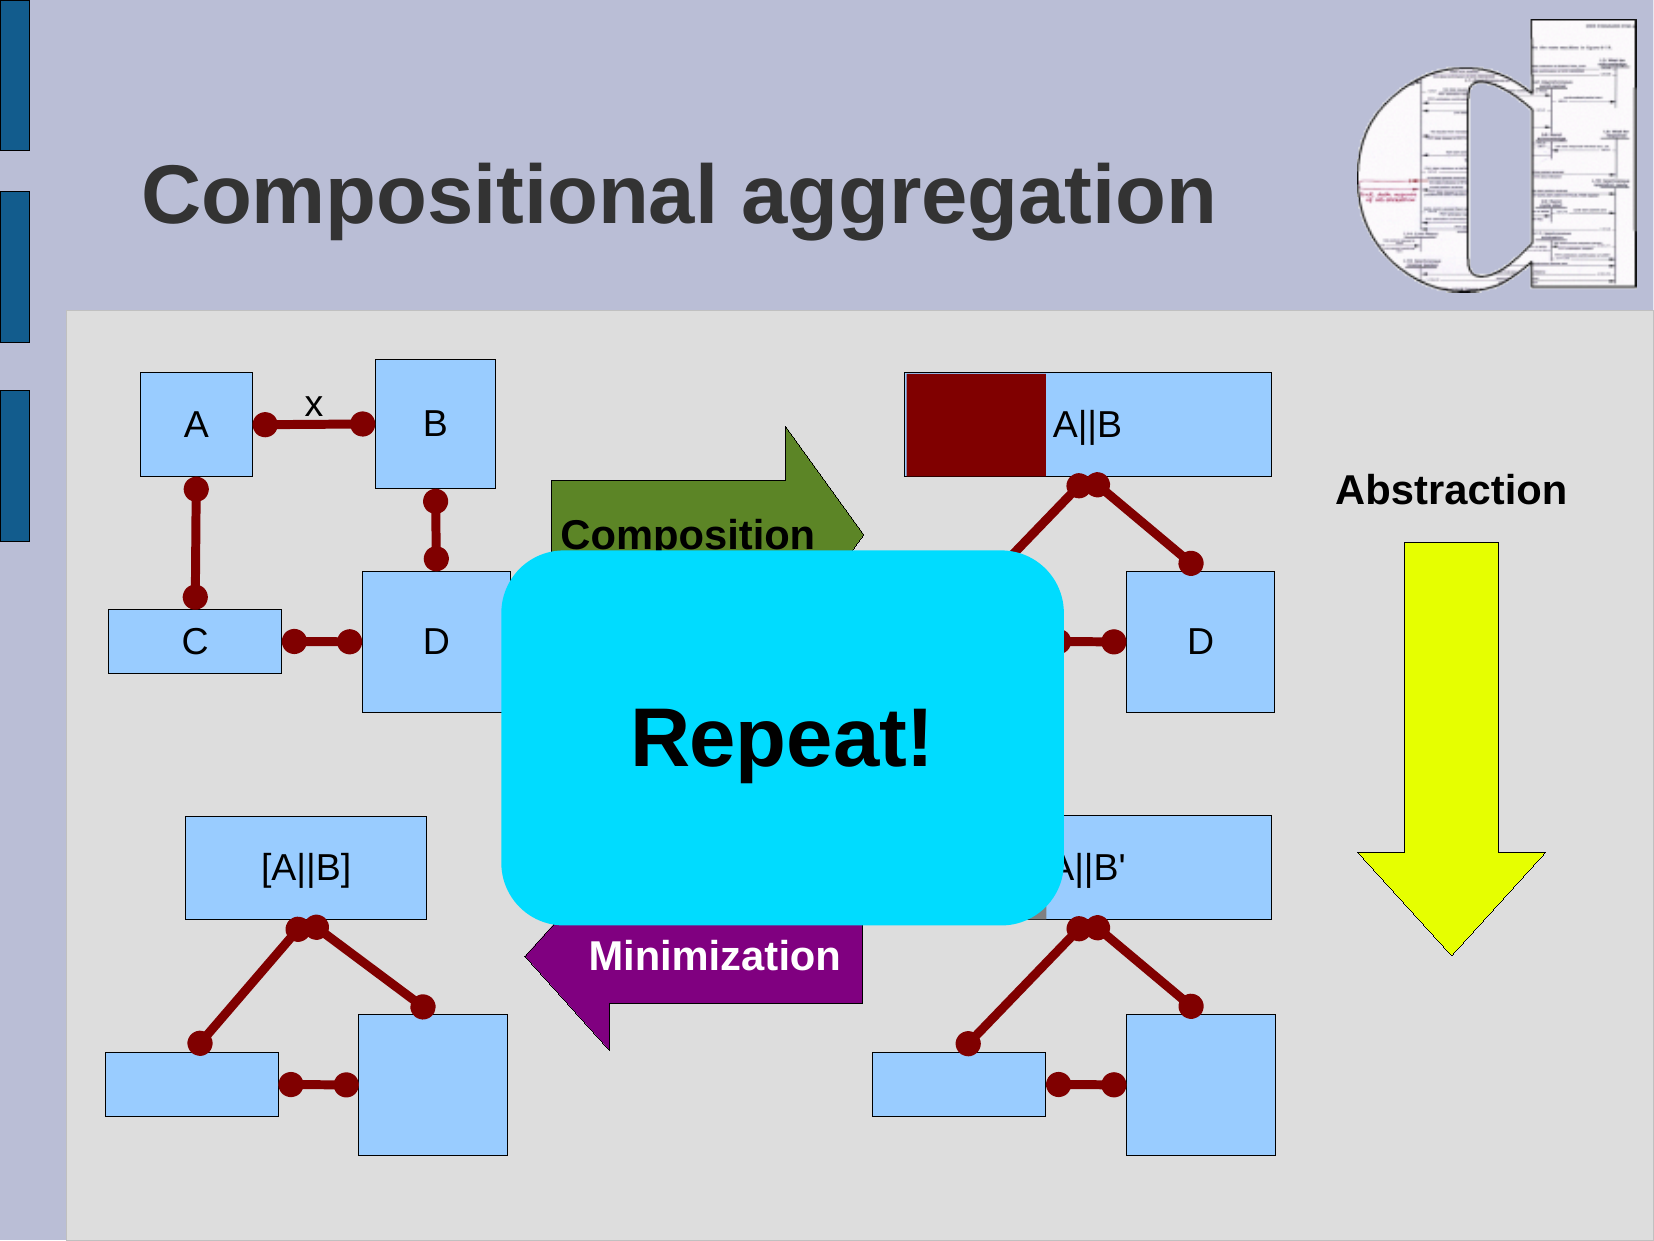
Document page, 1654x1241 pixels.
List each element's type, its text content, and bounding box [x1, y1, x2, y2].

text_box D [362, 571, 511, 713]
text_box A||B [904, 372, 1272, 477]
text_box Abstraction [1320, 459, 1583, 538]
text_box B [375, 359, 496, 489]
text_box [1126, 1014, 1276, 1156]
title Compositional aggregation [121, 91, 1238, 299]
text_box D [1126, 571, 1275, 713]
text_box Composition [551, 426, 864, 551]
text_box [105, 1052, 279, 1117]
text_box [358, 1014, 508, 1156]
text_box Minimization [524, 925, 863, 1051]
text_box Repeat! [501, 550, 1064, 926]
text_box [872, 1052, 1046, 1117]
text_box A||B' [1047, 815, 1272, 920]
text_box [1030, 907, 1047, 920]
text_box A [140, 372, 253, 477]
picture [1357, 19, 1637, 293]
text_box C [108, 609, 282, 674]
text_box [1357, 542, 1546, 956]
text_box [906, 373, 1046, 477]
text_box [A||B] [185, 816, 427, 920]
